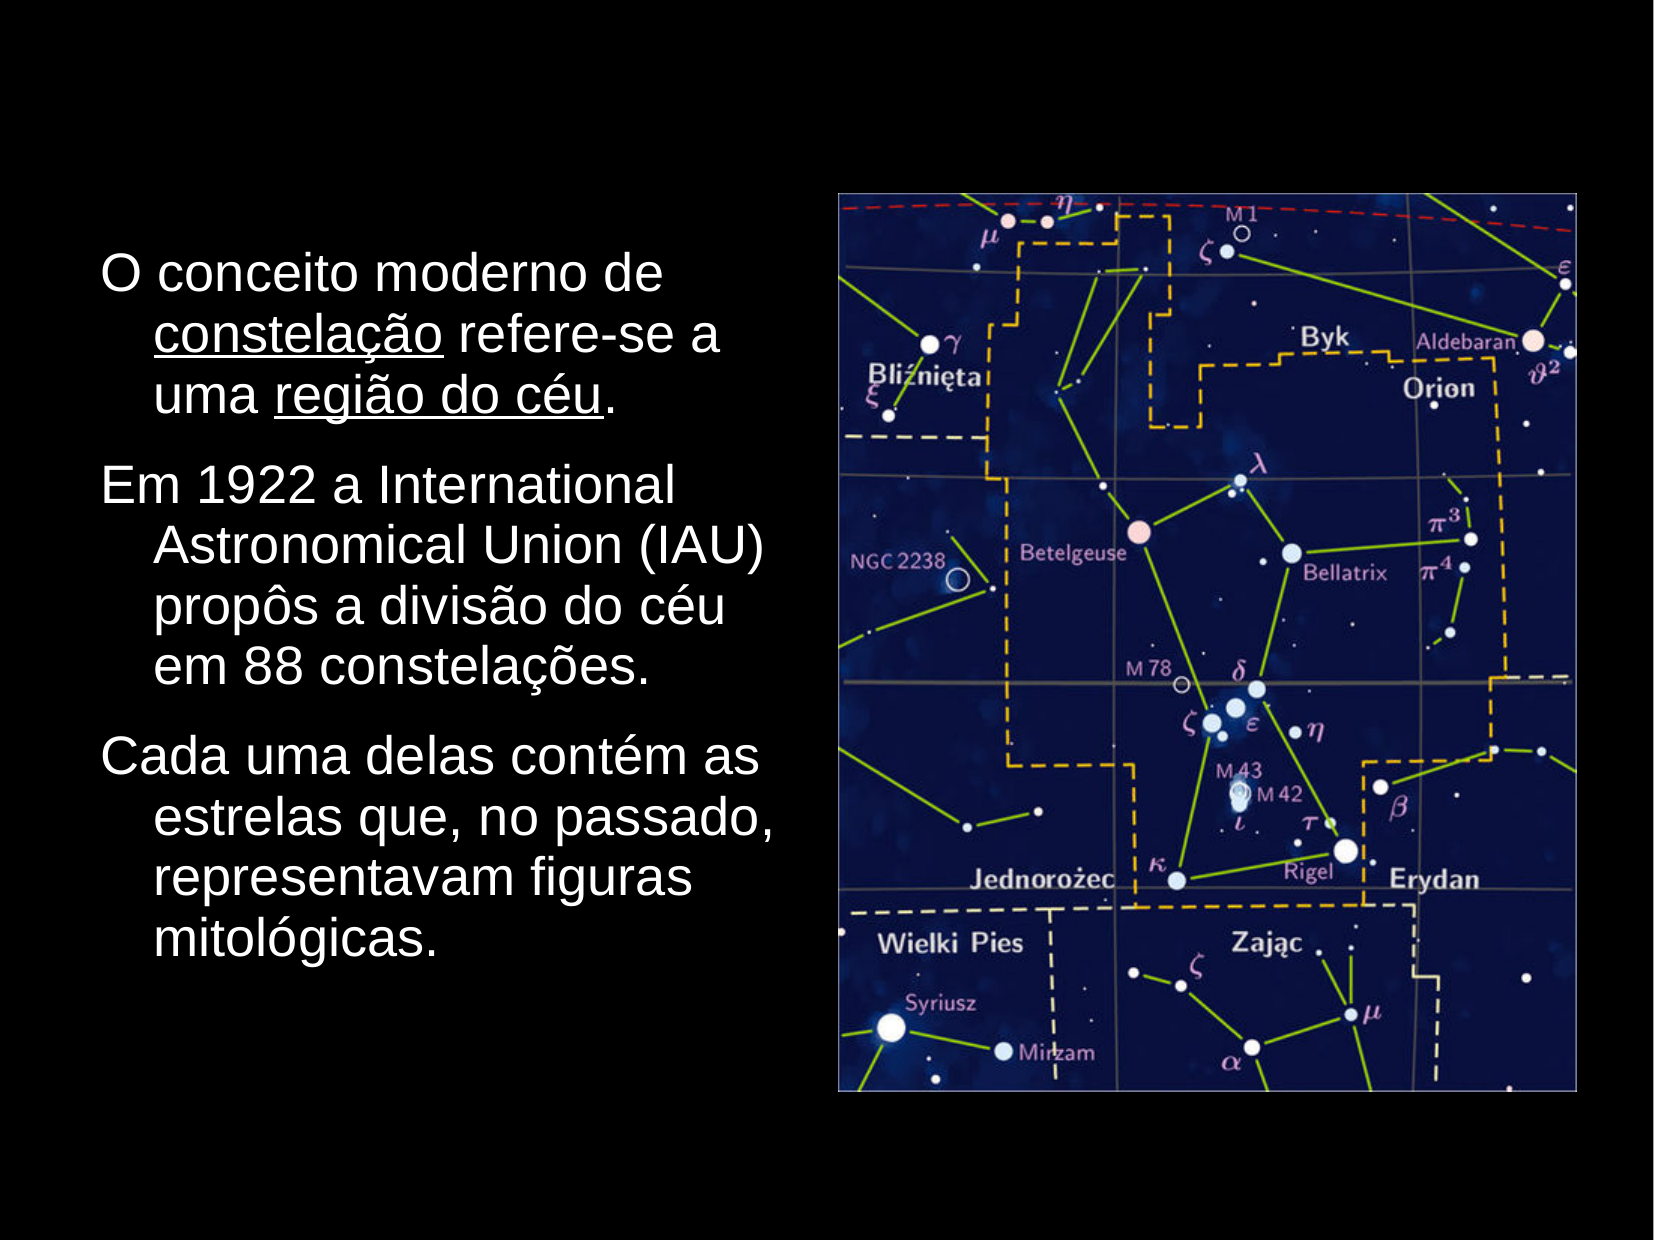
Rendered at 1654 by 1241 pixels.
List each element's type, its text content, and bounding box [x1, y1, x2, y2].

list O conceito moderno de constelação refere-se a uma região do céu. Em 1922 a International Astronomical Union (IAU) propôs a divisão do céu em 88 constelações. Cada uma delas contém as estrelas que, no passado, representavam figuras mitológicas. [82, 242, 809, 1047]
picture [838, 193, 1577, 1092]
